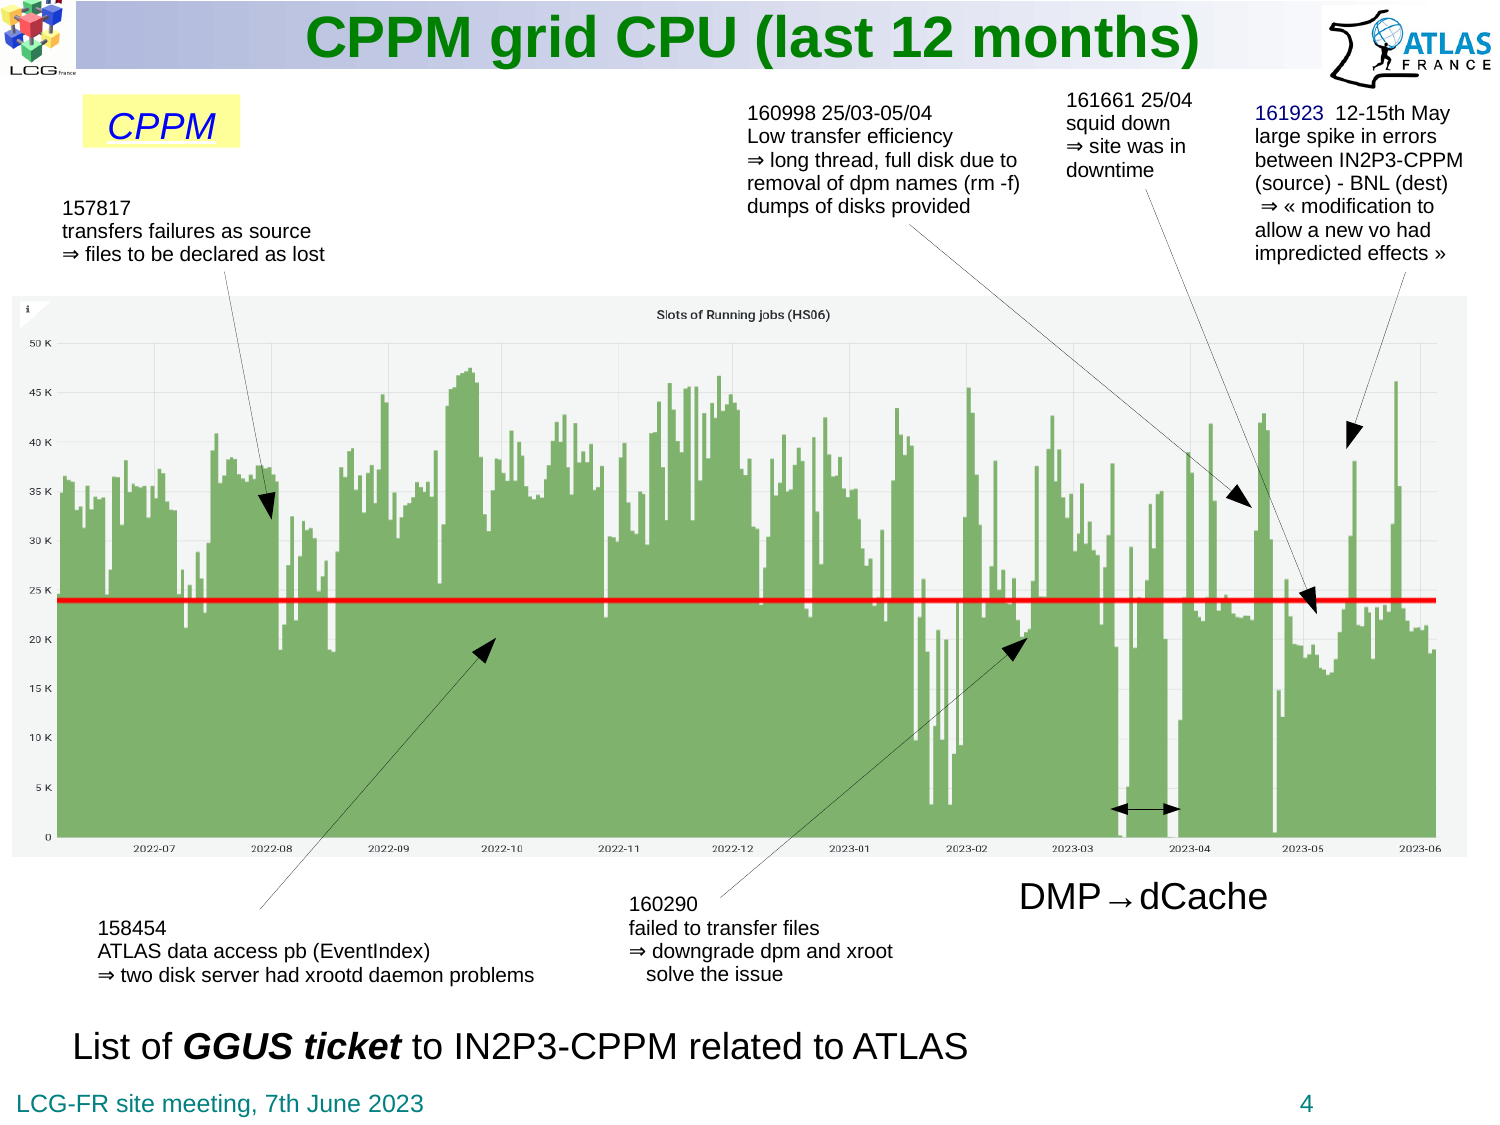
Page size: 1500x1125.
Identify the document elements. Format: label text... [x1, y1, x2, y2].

text_box List of GGUS ticket to IN2P3-CPPM related to ATLAS [57, 1017, 1170, 1075]
text_box 158454 ATLAS data access pb (EventIndex) ⇒ two disk server had xrootd daemon problems [82, 909, 615, 1017]
text_box 161661 25/04 squid down ⇒ site was in downtime [1051, 81, 1217, 189]
text_box 160290 failed to transfer files ⇒ downgrade dpm and xroot solve the issue [614, 885, 1028, 1017]
picture [12, 296, 1467, 857]
text_box DMP→dCache [1003, 868, 1296, 925]
text_box 160998 25/03-05/04 Low transfer efficiency ⇒ long thread, full disk due to removal of dpm names (rm -f) dumps of disks provided [732, 94, 1040, 296]
text_box CPPM [82, 94, 241, 148]
text_box 161923 12-15th May large spike in errors between IN2P3-CPPM (source) - BNL (dest) ⇒ « modification to allow a new vo had impredicted effects » [1240, 94, 1500, 273]
text_box 157817 transfers failures as source ⇒ files to be declared as lost [47, 188, 579, 297]
text_box CPPM grid CPU (last 12 months) [7, 0, 1500, 121]
picture [0, 0, 7, 75]
